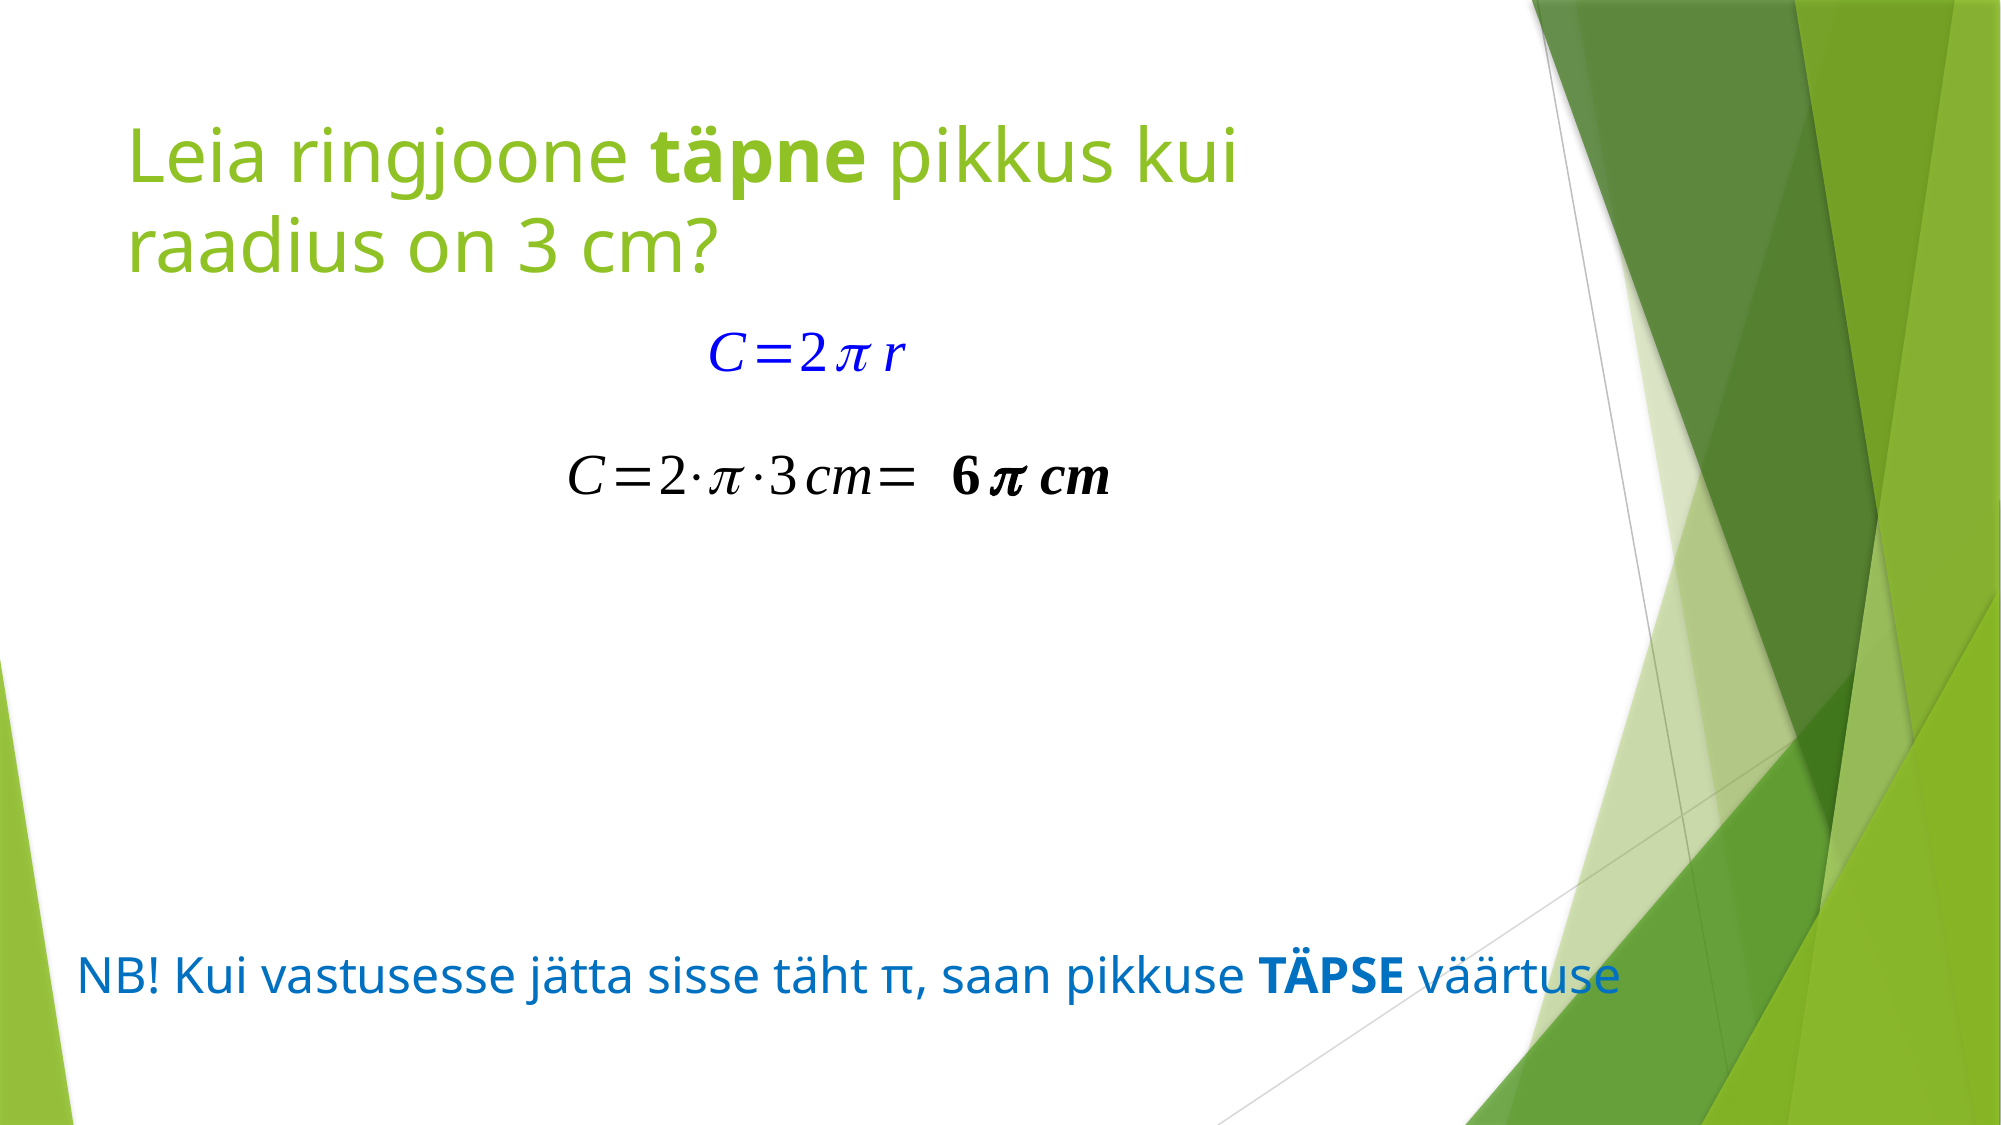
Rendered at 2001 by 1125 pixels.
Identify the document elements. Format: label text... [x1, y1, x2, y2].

chart [561, 442, 929, 508]
title Leia ringjoone täpne pikkus kui raadius on 3 cm? [111, 99, 1522, 273]
chart [701, 319, 916, 384]
text_box NB! Kui vastusesse jätta sisse täht π, saan pikkuse TÄPSE väärtuse [61, 935, 1638, 1011]
chart [944, 442, 1117, 508]
list [111, 273, 1699, 917]
